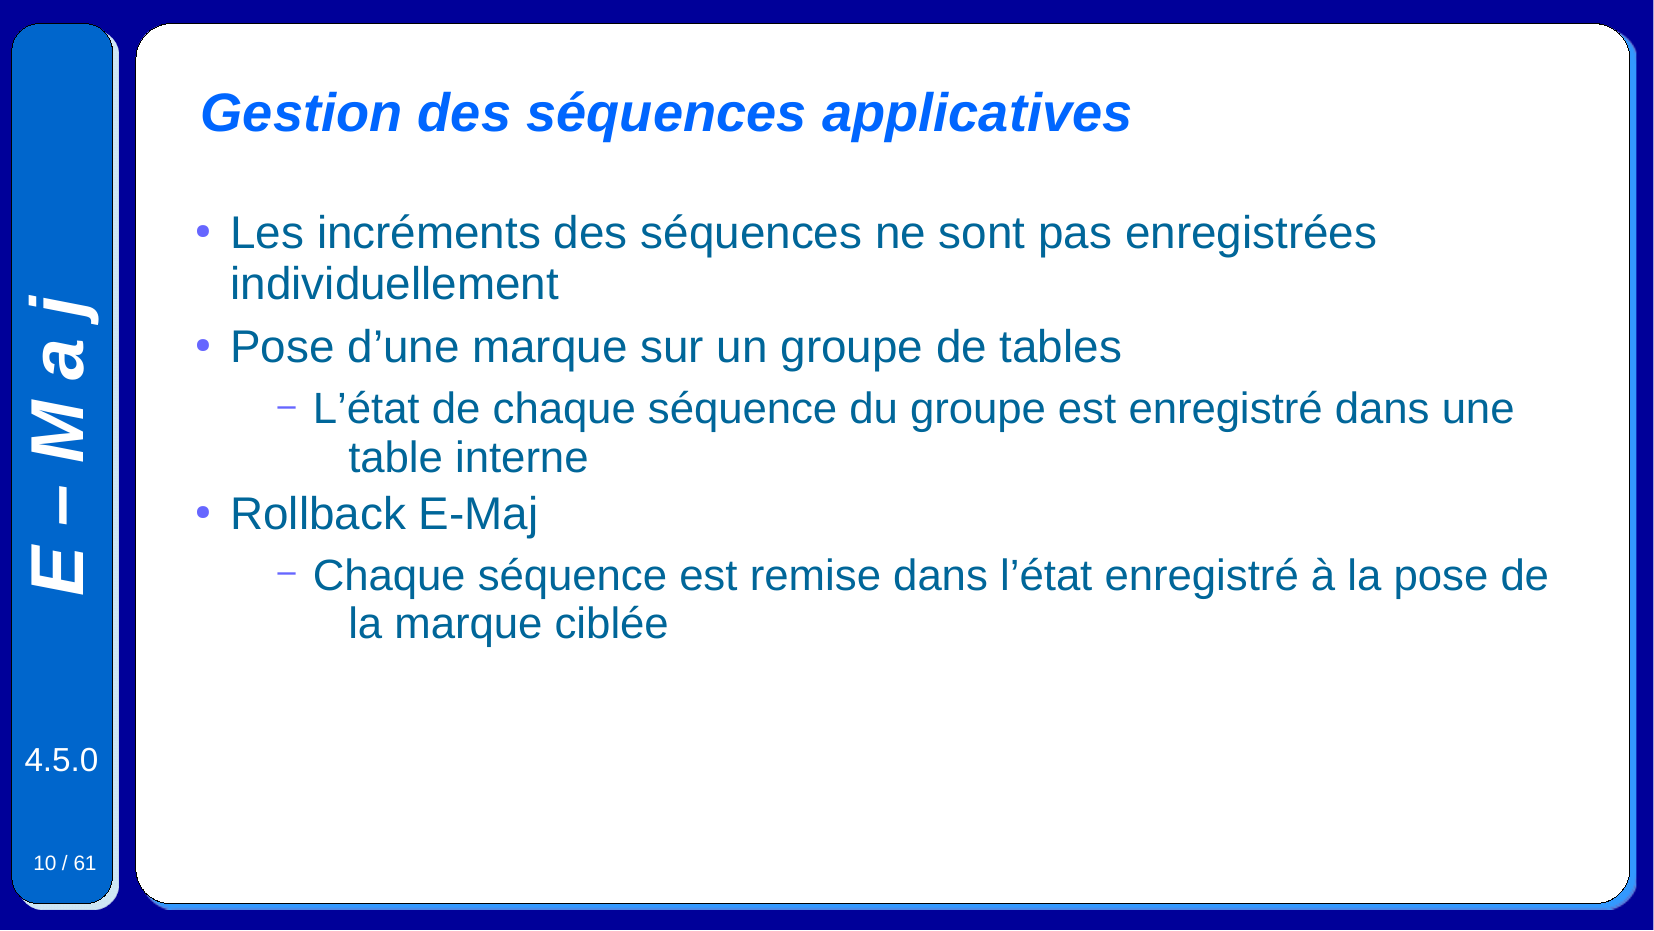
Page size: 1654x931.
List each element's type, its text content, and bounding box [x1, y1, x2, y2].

title Gestion des séquences applicatives [200, 34, 1575, 191]
list Les incréments des séquences ne sont pas enregistrées individuellement Pose d’une marque sur un groupe de tables L’état de chaque séquence du groupe est enregistré dans une table interne Rollback E-Maj Chaque séquence est remise dans l’état enregistré à la pose de la marque ciblée [177, 206, 1587, 827]
